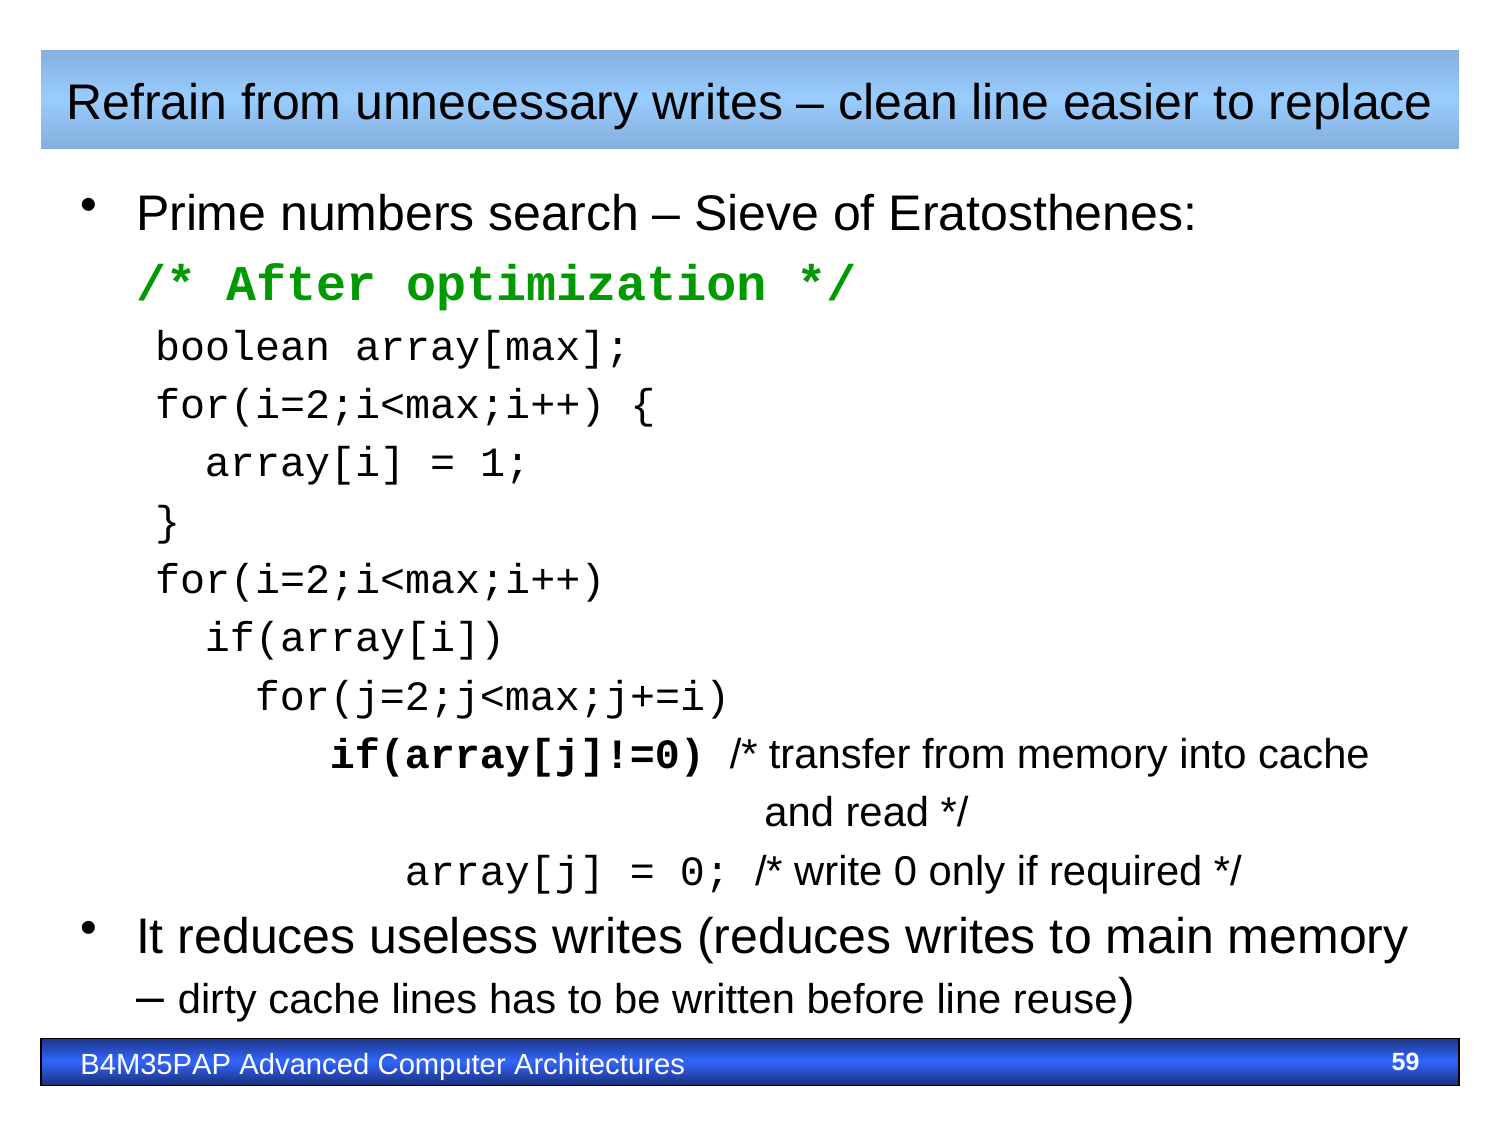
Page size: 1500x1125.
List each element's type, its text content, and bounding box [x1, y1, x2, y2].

title Refrain from unnecessary writes – clean line easier to replace [41, 50, 1459, 149]
list Prime numbers search – Sieve of Eratosthenes: /* After optimization */ boolean array[max]; for(i=2;i<max;i++) { array[i] = 1; } for(i=2;i<max;i++) if(array[i]) for(j=2;j<max;j+=i) if(array[j]!=0) /* transfer from memory into cache and read */ array[j] = 0; /* write 0 only if required */ It reduces useless writes (reduces writes to main memory – dirty cache lines has to be written before line reuse) [64, 172, 1436, 1000]
